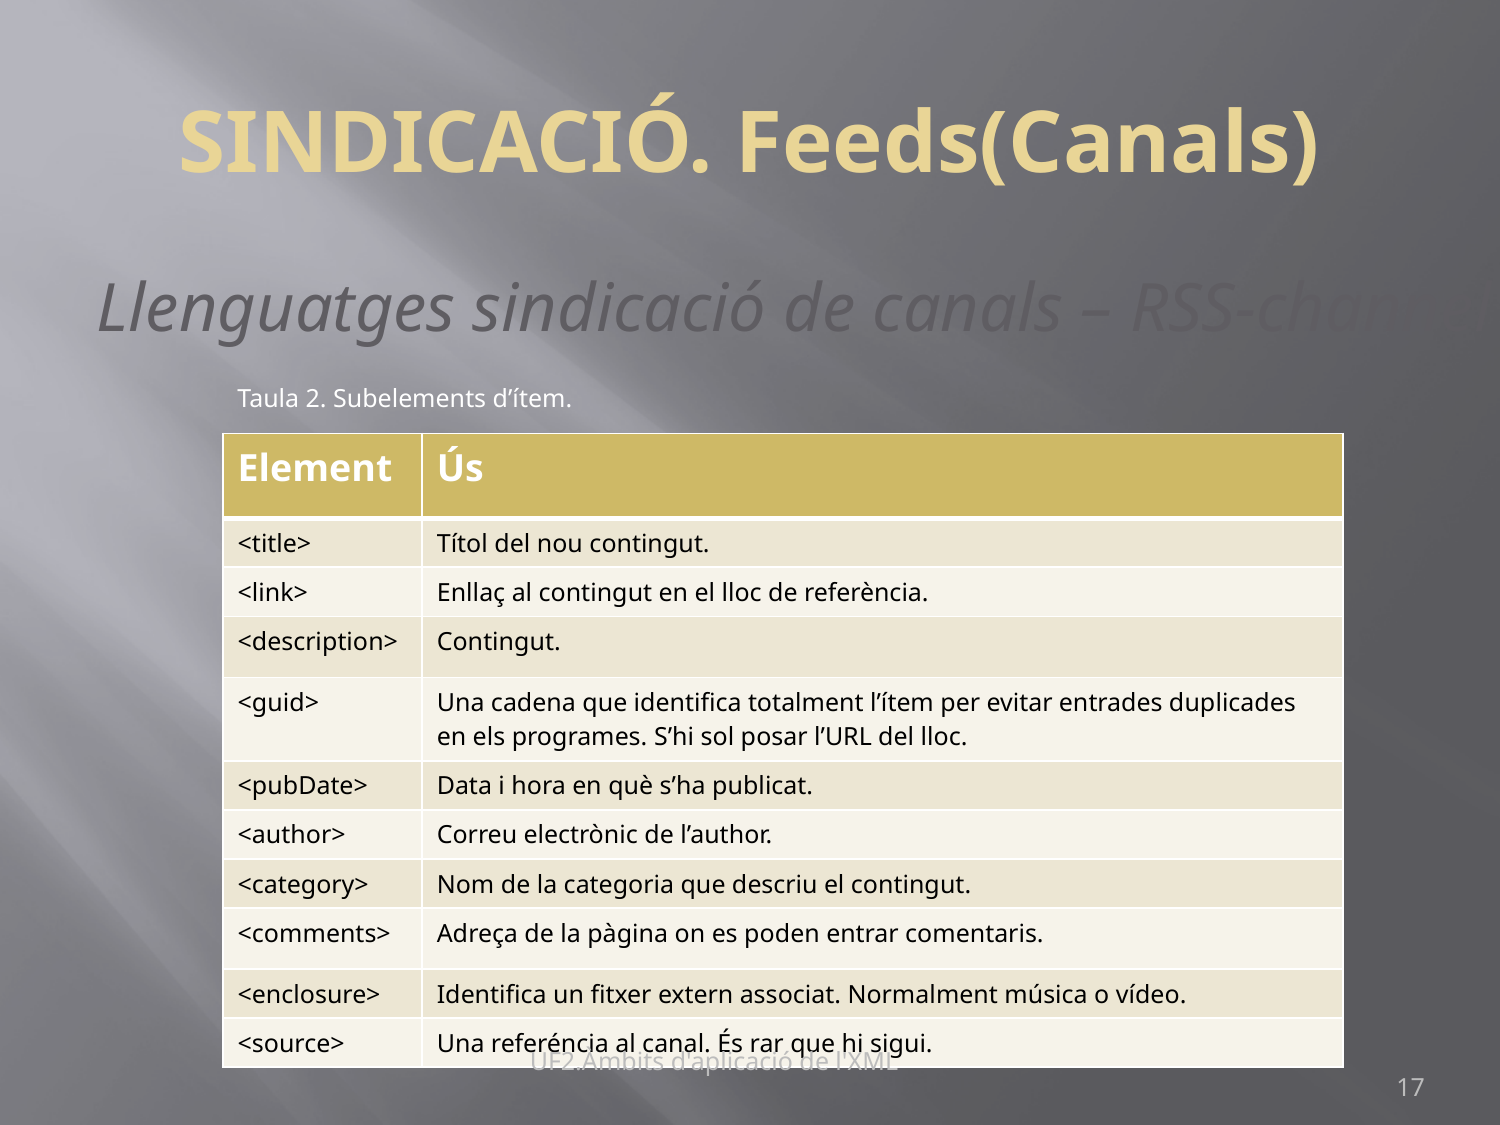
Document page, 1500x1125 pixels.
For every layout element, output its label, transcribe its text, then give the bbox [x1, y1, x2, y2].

title SINDICACIÓ. Feeds(Canals) [75, 45, 1425, 233]
table_cell Una referéncia al canal. És rar que hi sigui. [423, 1019, 1342, 1066]
table_cell Adreça de la pàgina on es poden entrar comentaris. [423, 909, 1342, 968]
text_box Taula 2. Subelements d’ítem. [222, 375, 973, 420]
table_cell <enclosure> [224, 970, 421, 1017]
table_cell <comments> [224, 909, 421, 968]
table_cell <author> [224, 811, 421, 858]
table_cell Identifica un fitxer extern associat. Normalment música o vídeo. [423, 970, 1342, 1017]
table_cell Títol del nou contingut. [423, 521, 1342, 566]
table_cell <source> [224, 1019, 421, 1066]
table_cell Enllaç al contingut en el lloc de referència. [423, 568, 1342, 616]
table_cell <pubDate> [224, 762, 421, 809]
footer UF2.Àmbits d'aplicació de l'XML [512, 1052, 988, 1113]
picture [0, 0, 1500, 1125]
table_cell Contingut. [423, 617, 1342, 677]
table_cell Una cadena que identifica totalment l’ítem per evitar entrades duplicades en els programes. S’hi sol posar l’URL del lloc. [423, 678, 1342, 760]
table_cell <link> [224, 568, 421, 616]
table_cell <title> [224, 521, 421, 566]
table_cell Data i hora en què s’ha publicat. [423, 762, 1342, 809]
slide_number <número> [1299, 1052, 1425, 1113]
table_header Element [224, 434, 421, 516]
table_cell <description> [224, 617, 421, 677]
table_header Ús [423, 434, 1342, 516]
table_cell <category> [224, 860, 421, 907]
text_box Llenguatges sindicació de canals – RSS-channel [81, 257, 1500, 353]
table_cell <guid> [224, 678, 421, 760]
table_cell Correu electrònic de l’author. [423, 811, 1342, 858]
table_cell Nom de la categoria que descriu el contingut. [423, 860, 1342, 907]
